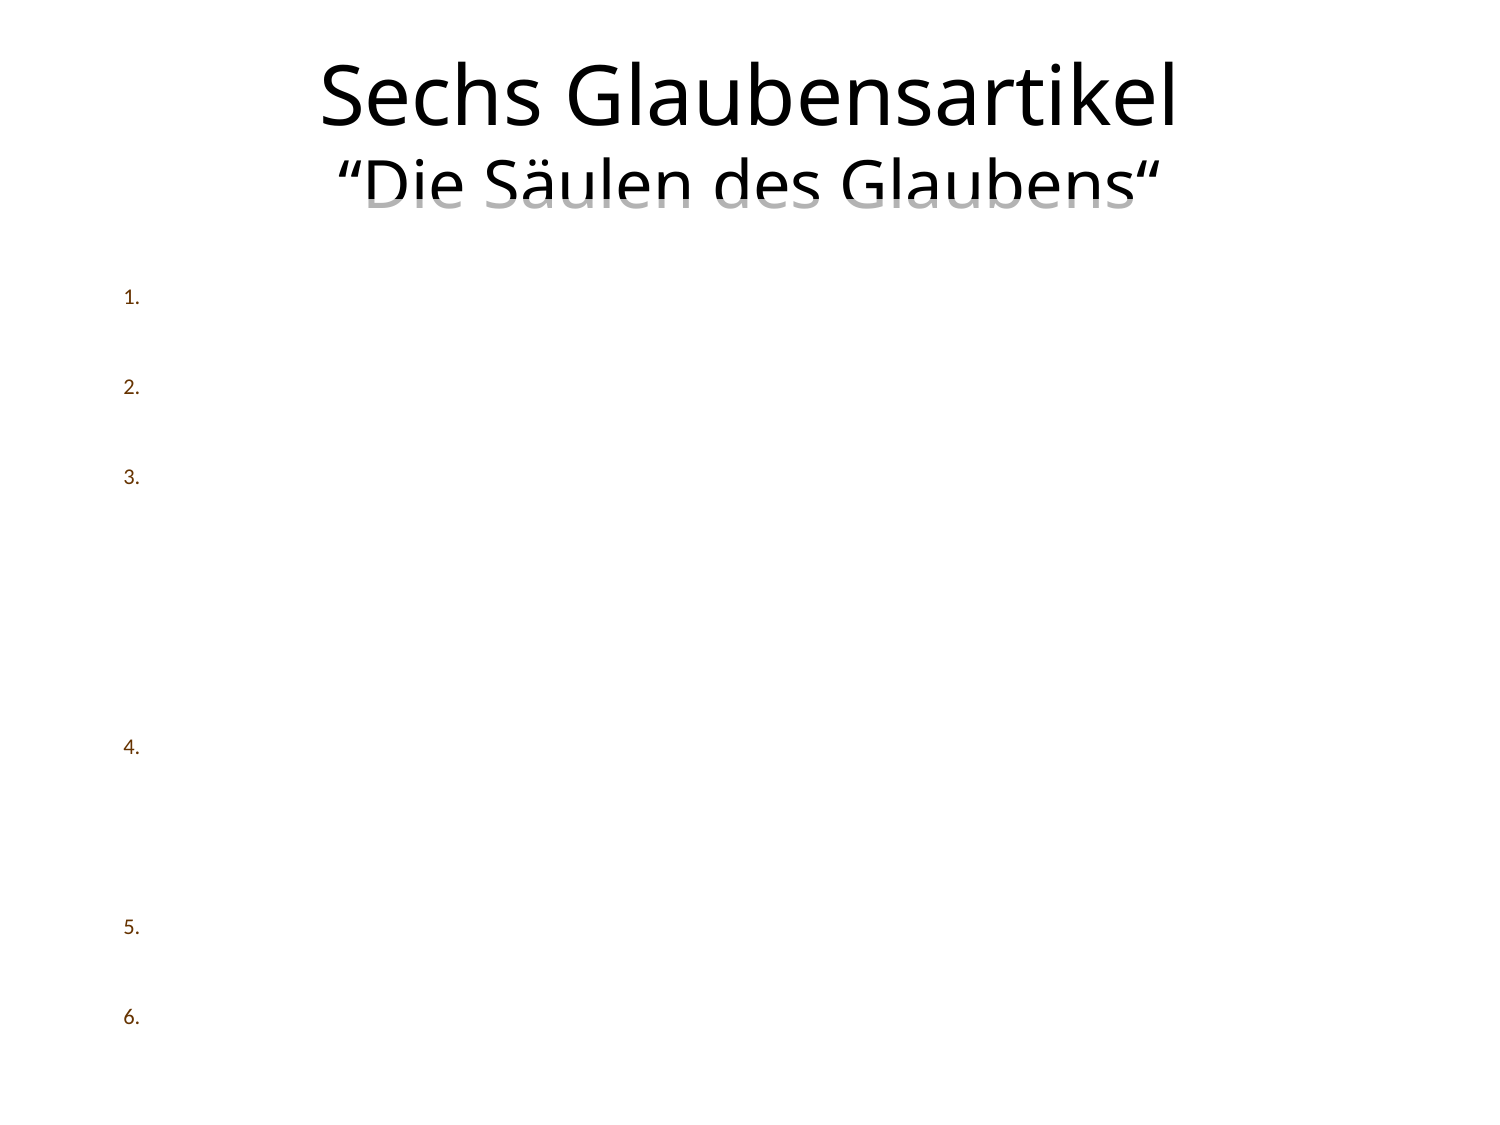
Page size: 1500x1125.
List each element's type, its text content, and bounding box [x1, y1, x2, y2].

title Sechs Glaubensartikel “Die Säulen des Glaubens“ [265, 34, 1235, 199]
text_box Einheit Gottes (umfasst seine 99 Eigenschaften/Namen) Engel (Erzengel-Gabriel, Michael …) Heilige Schriften (wie die ursprüngliche Thora, die Psalmen, und das ursprüngliche Evangelium, und als Abschluß den Qur‘an) Propheten – wie Adam, Noah, Abraham, Moses, Jesus, Muhammad Jüngster Tag/Tag der Auferstehung Schicksal [64, 199, 1430, 1094]
